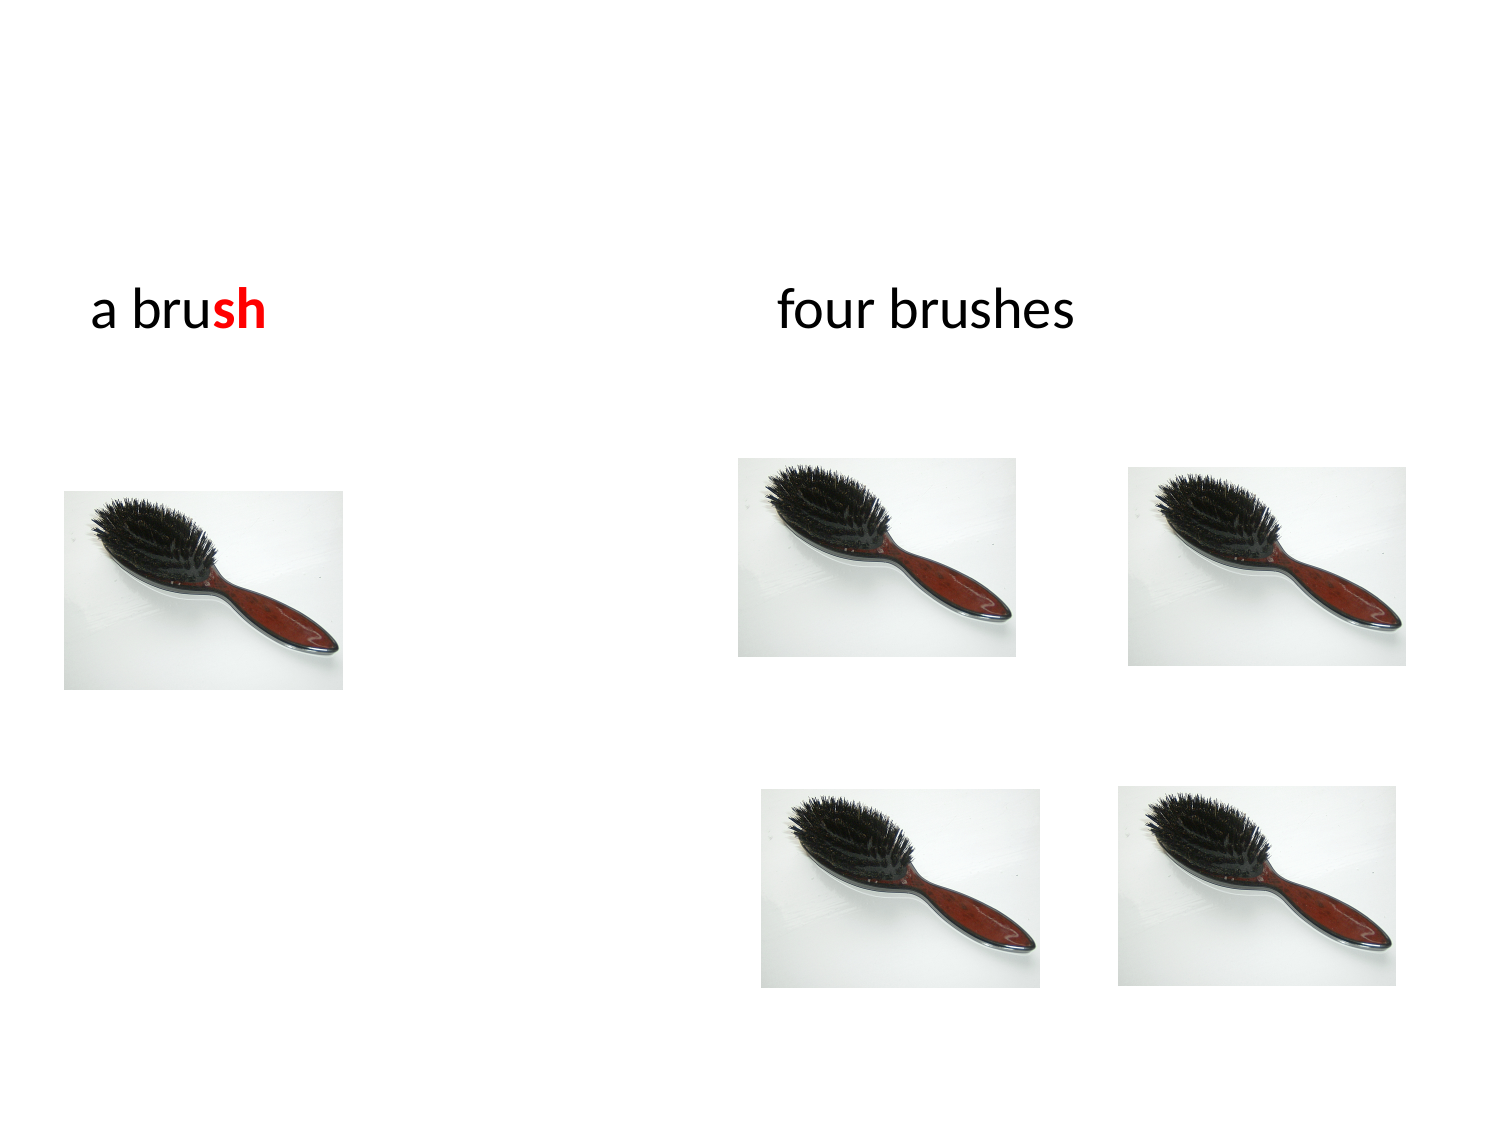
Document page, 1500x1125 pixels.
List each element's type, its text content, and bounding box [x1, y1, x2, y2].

list a brush [75, 262, 738, 1005]
picture [738, 458, 1016, 657]
list four brushes [762, 262, 1426, 1005]
picture [1118, 786, 1396, 986]
picture [761, 789, 1040, 988]
picture [64, 491, 343, 690]
picture [1128, 467, 1406, 666]
